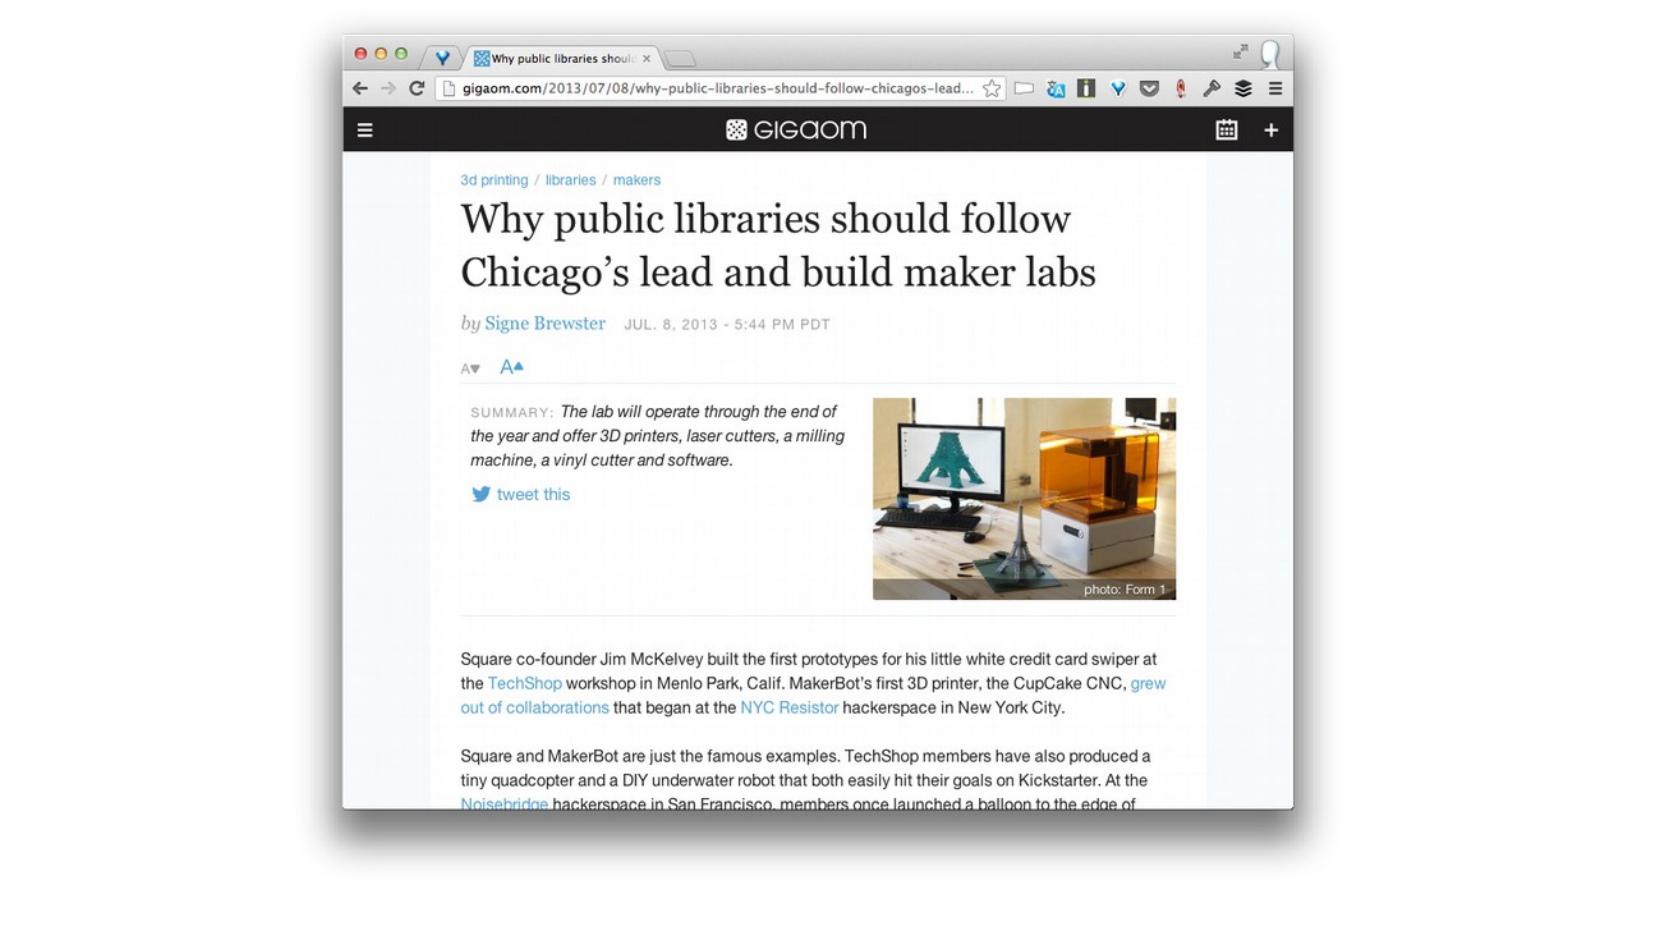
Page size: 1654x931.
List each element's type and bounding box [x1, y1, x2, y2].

picture [285, 0, 1351, 889]
